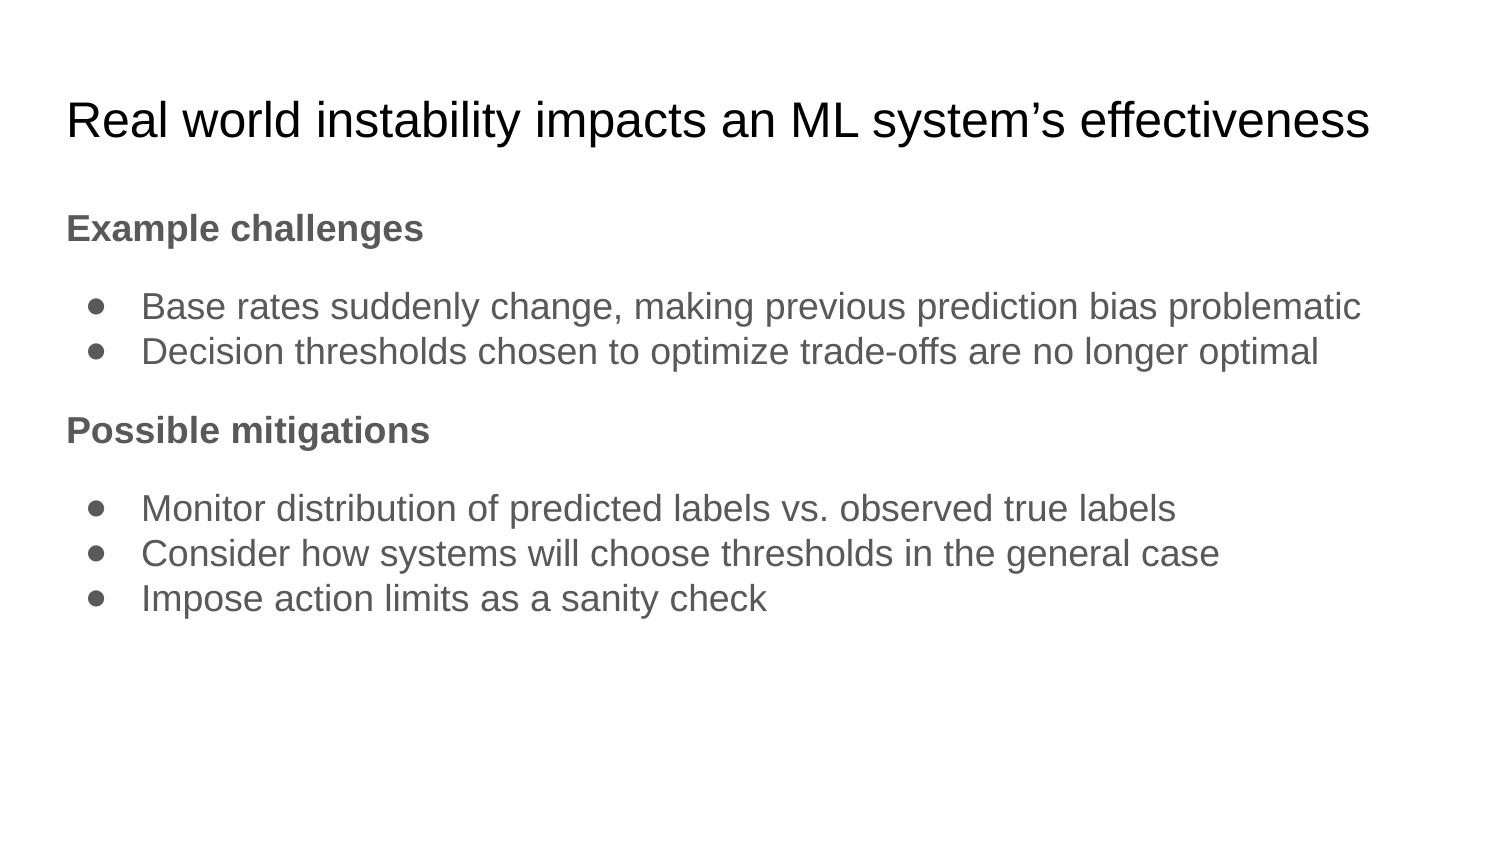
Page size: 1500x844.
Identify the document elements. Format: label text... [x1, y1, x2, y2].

title Real world instability impacts an ML system’s effectiveness [51, 72, 1449, 167]
list Example challenges Base rates suddenly change, making previous prediction bias problematic Decision thresholds chosen to optimize trade-offs are no longer optimal Possible mitigations Monitor distribution of predicted labels vs. observed true labels Consider how systems will choose thresholds in the general case Impose action limits as a sanity check [51, 189, 1449, 750]
